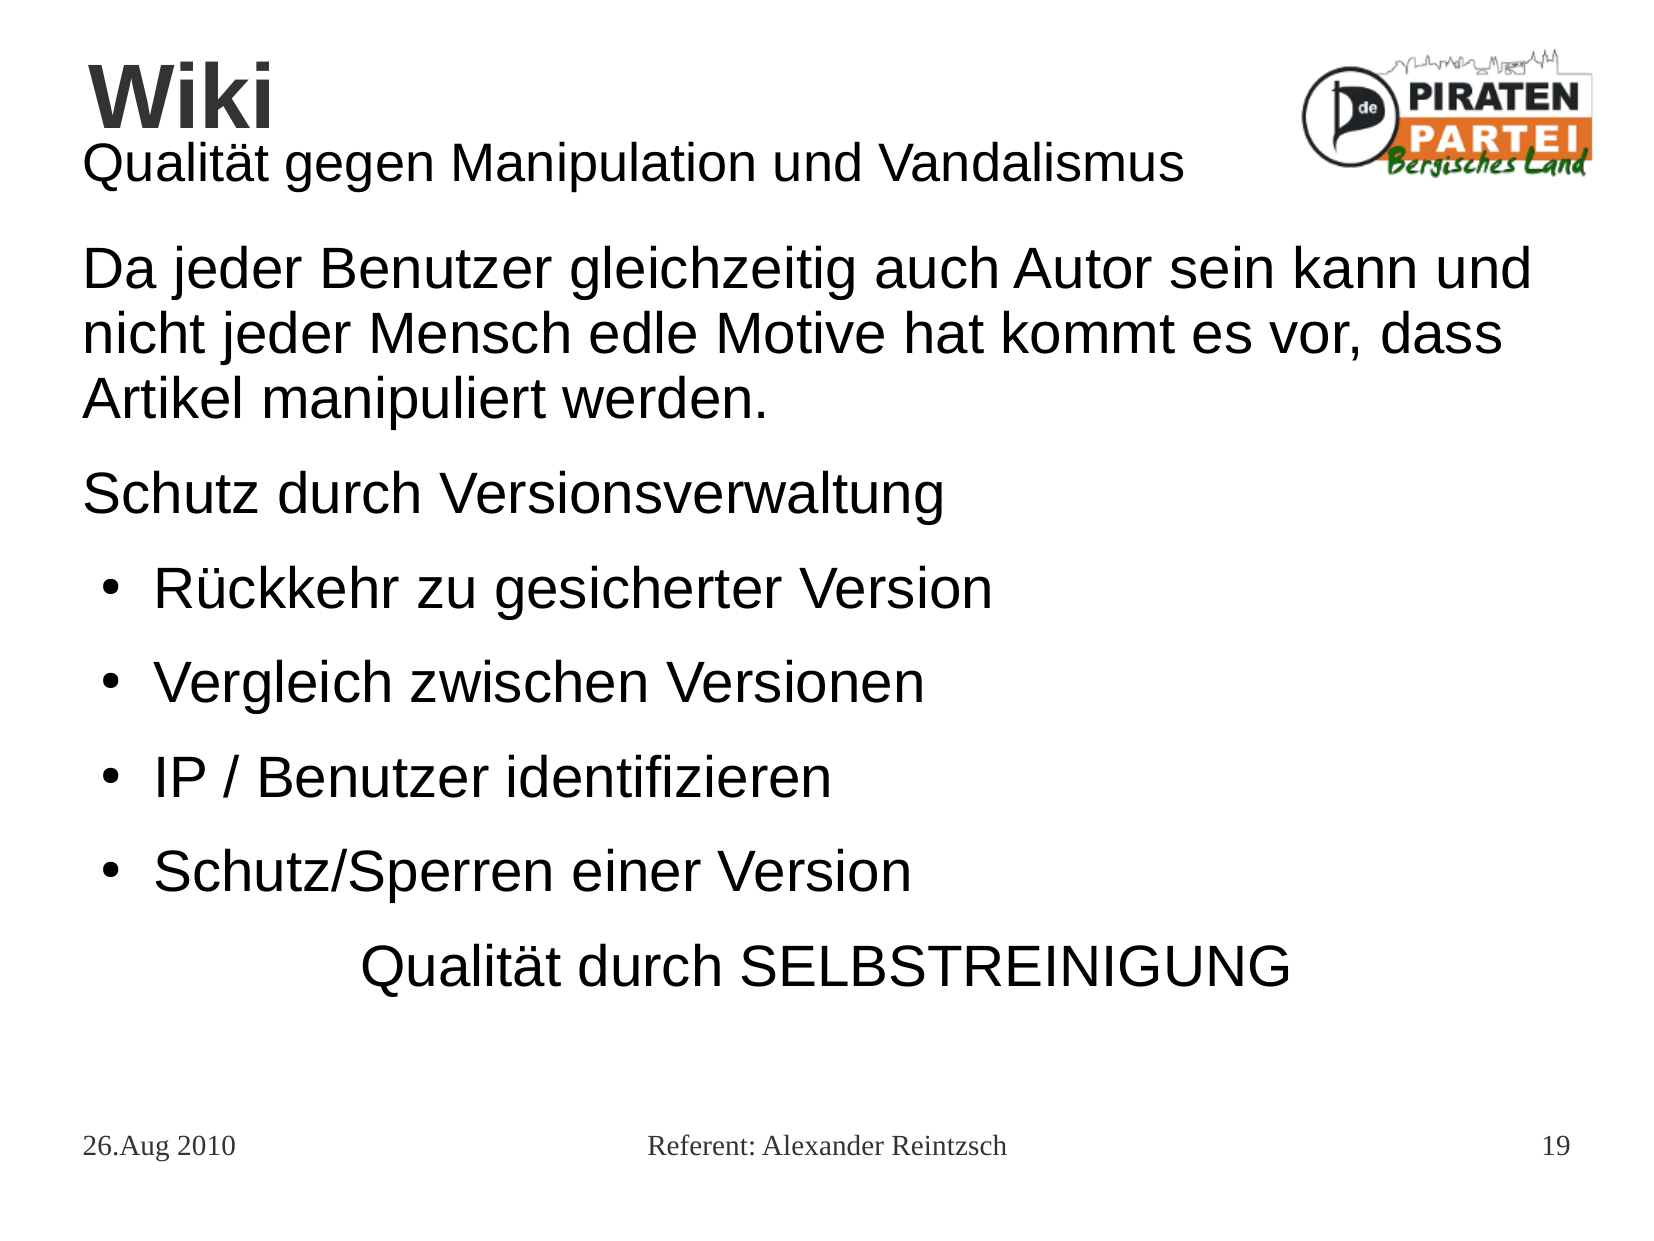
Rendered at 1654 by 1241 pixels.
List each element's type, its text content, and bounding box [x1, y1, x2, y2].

list Da jeder Benutzer gleichzeitig auch Autor sein kann und nicht jeder Mensch edle Motive hat kommt es vor, dass Artikel manipuliert werden. Schutz durch Versionsverwaltung Rückkehr zu gesicherter Version Vergleich zwischen Versionen IP / Benutzer identifizieren Schutz/Sperren einer Version Qualität durch SELBSTREINIGUNG [82, 236, 1571, 1055]
title Qualität gegen Manipulation und Vandalismus [82, 118, 1300, 207]
picture [1299, 48, 1595, 178]
